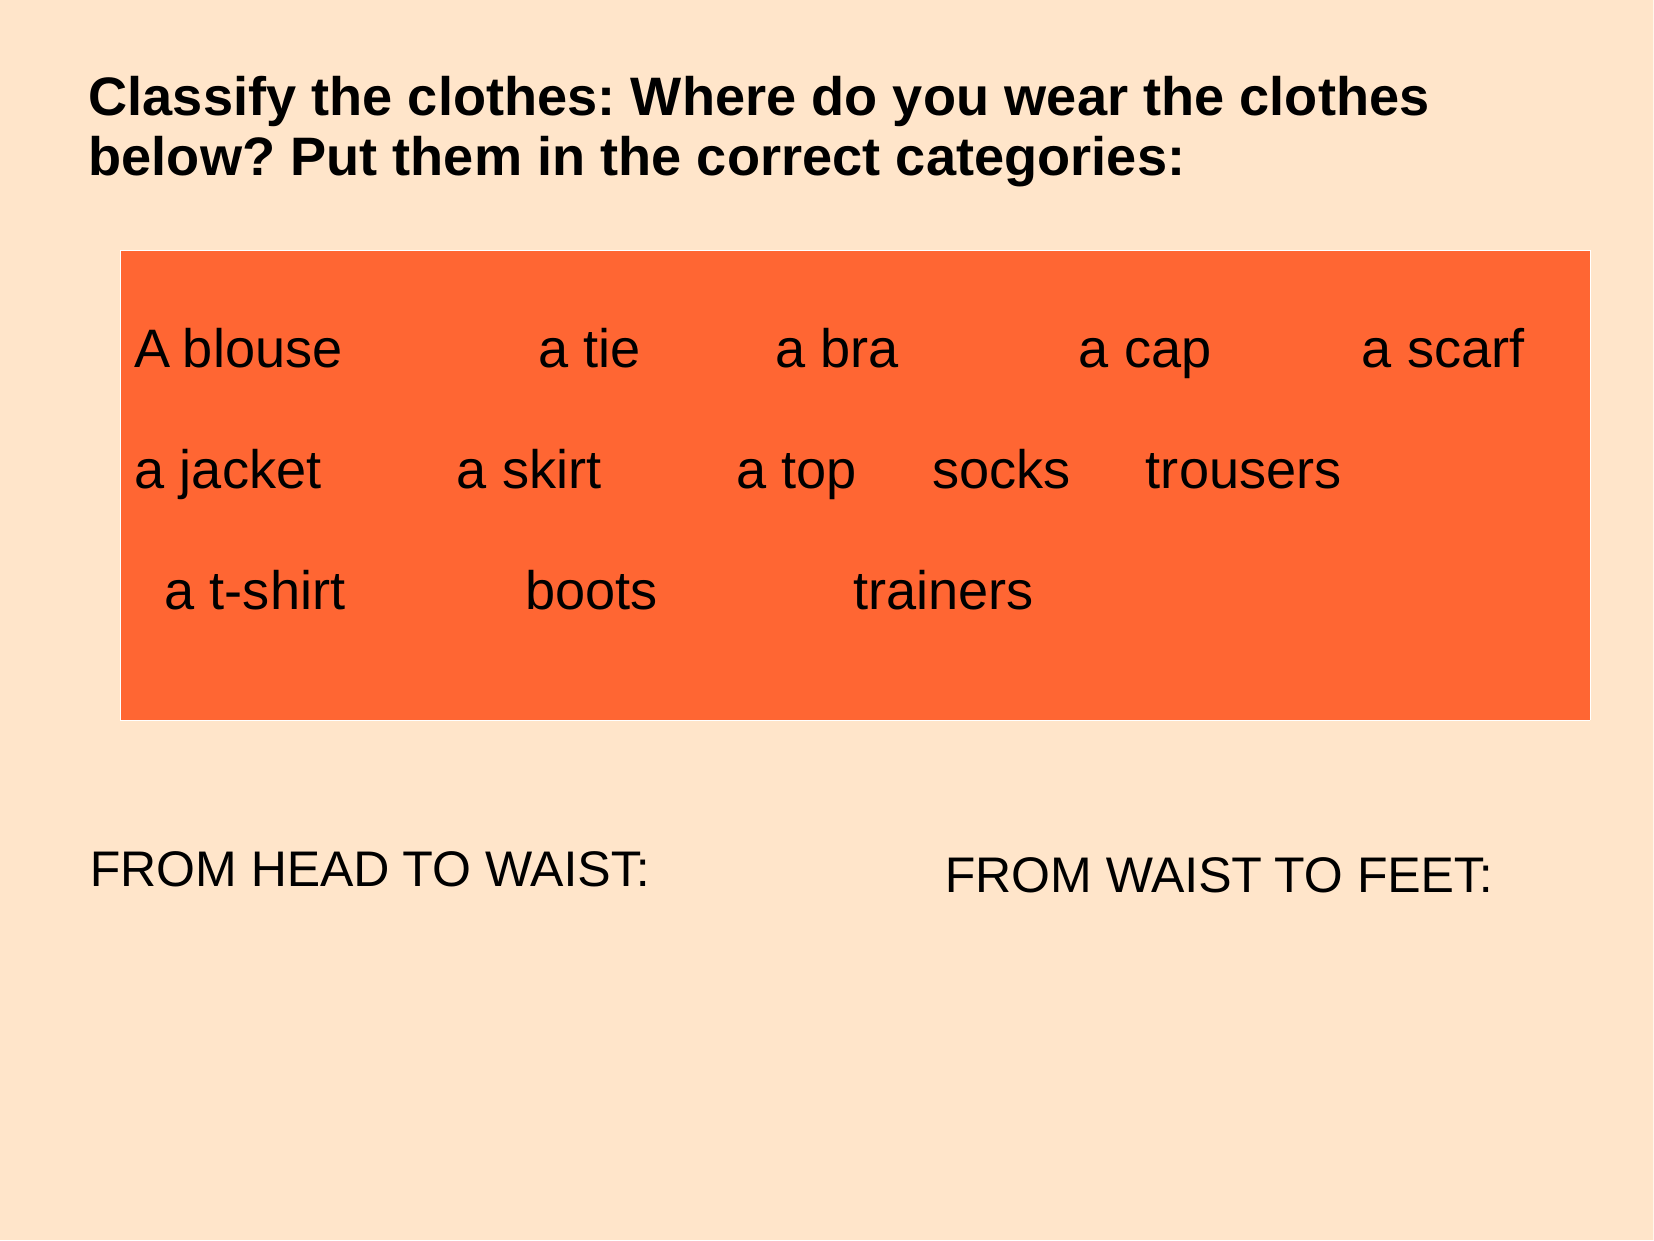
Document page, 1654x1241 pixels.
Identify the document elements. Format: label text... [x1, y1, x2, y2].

text_box Classify the clothes: Where do you wear the clothes below? Put them in the correct categories: [73, 58, 1591, 196]
text_box FROM HEAD TO WAIST: [75, 833, 736, 961]
table_header A blouse a tie a bra a cap a scarf a jacket a skirt a top socks trousers a t-shirt boots trainers [121, 251, 1590, 720]
text_box FROM WAIST TO FEET: [930, 840, 1531, 967]
